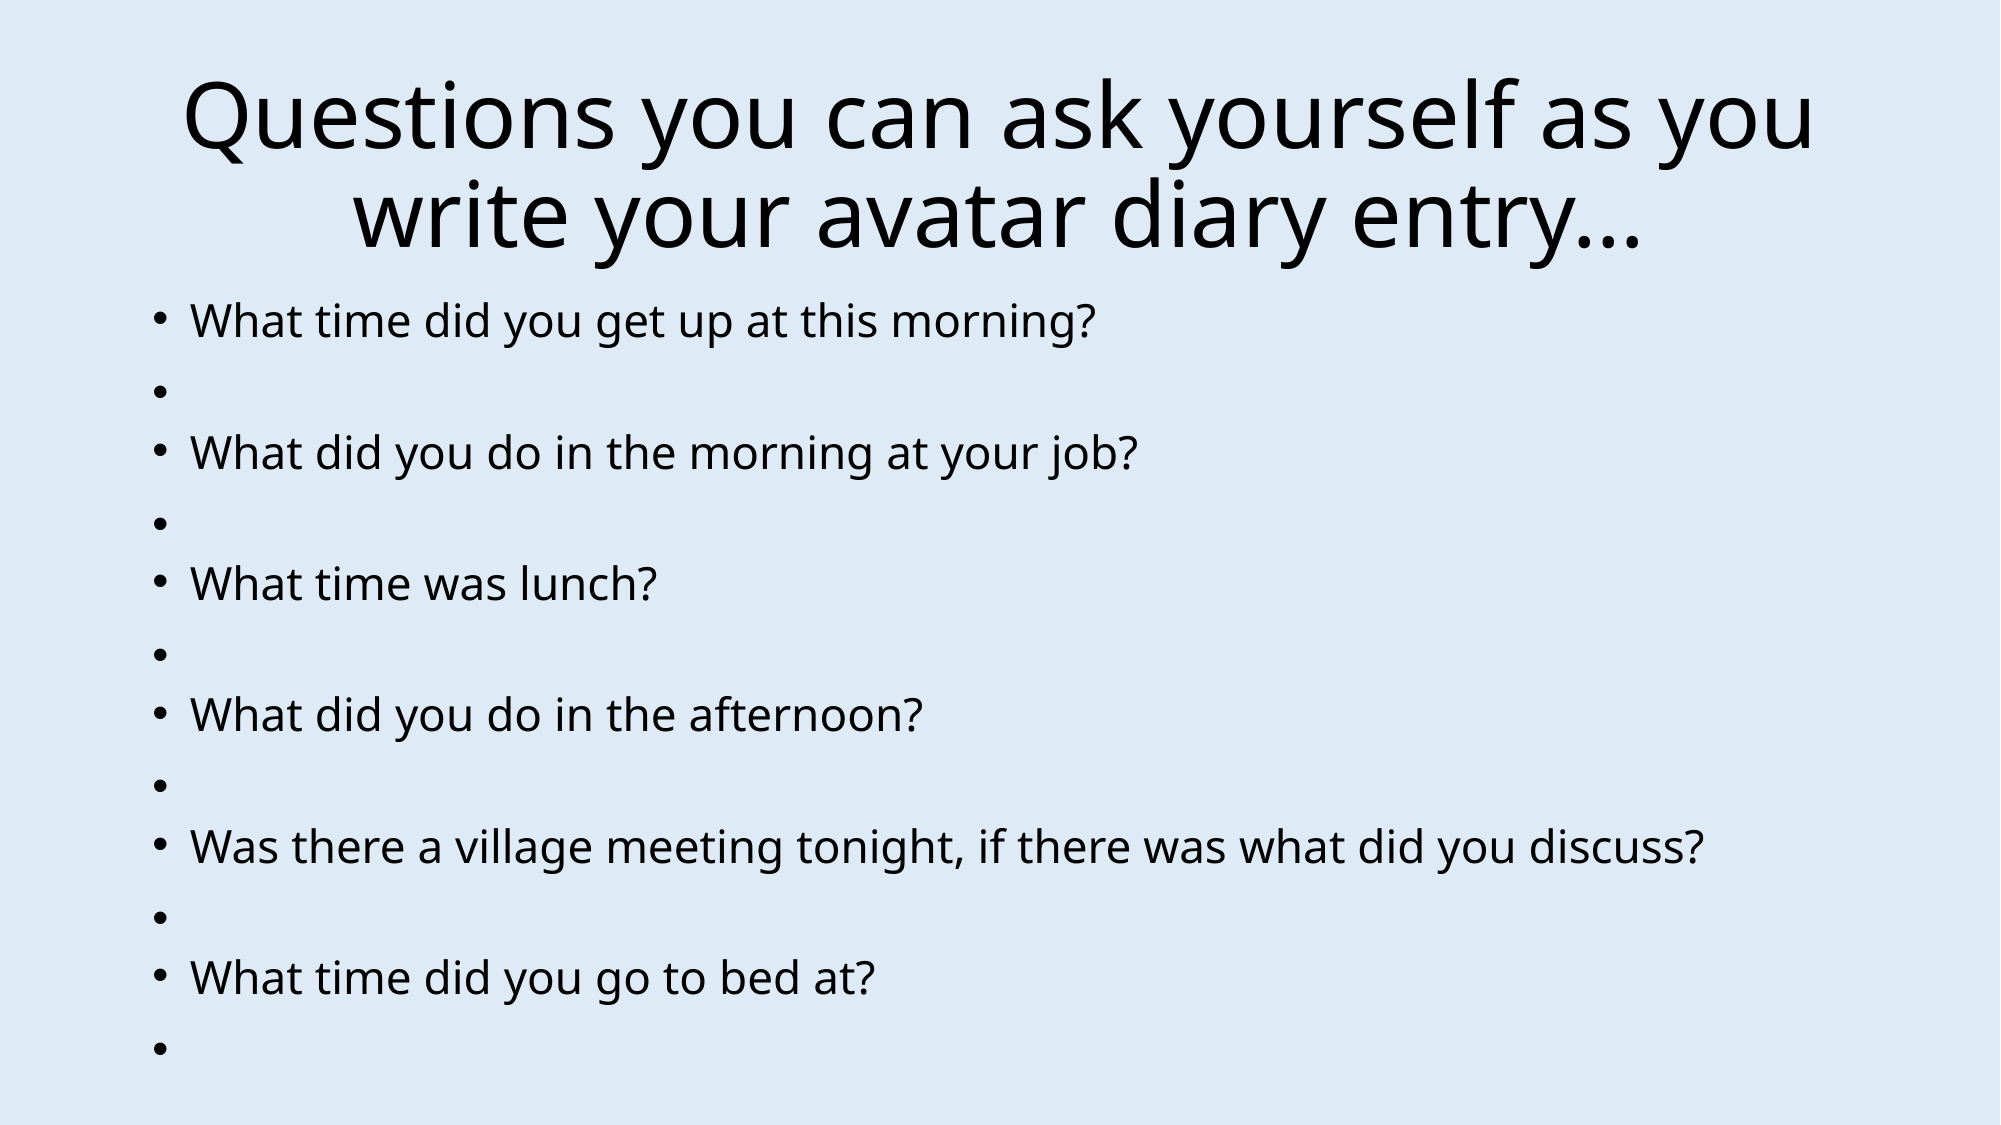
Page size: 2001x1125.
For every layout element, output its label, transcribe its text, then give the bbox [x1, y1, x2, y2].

title Questions you can ask yourself as you write your avatar diary entry… [137, 59, 1863, 278]
list What time did you get up at this morning? What did you do in the morning at your job? What time was lunch? What did you do in the afternoon? Was there a village meeting tonight, if there was what did you discuss? What time did you go to bed at? [137, 299, 1863, 1014]
